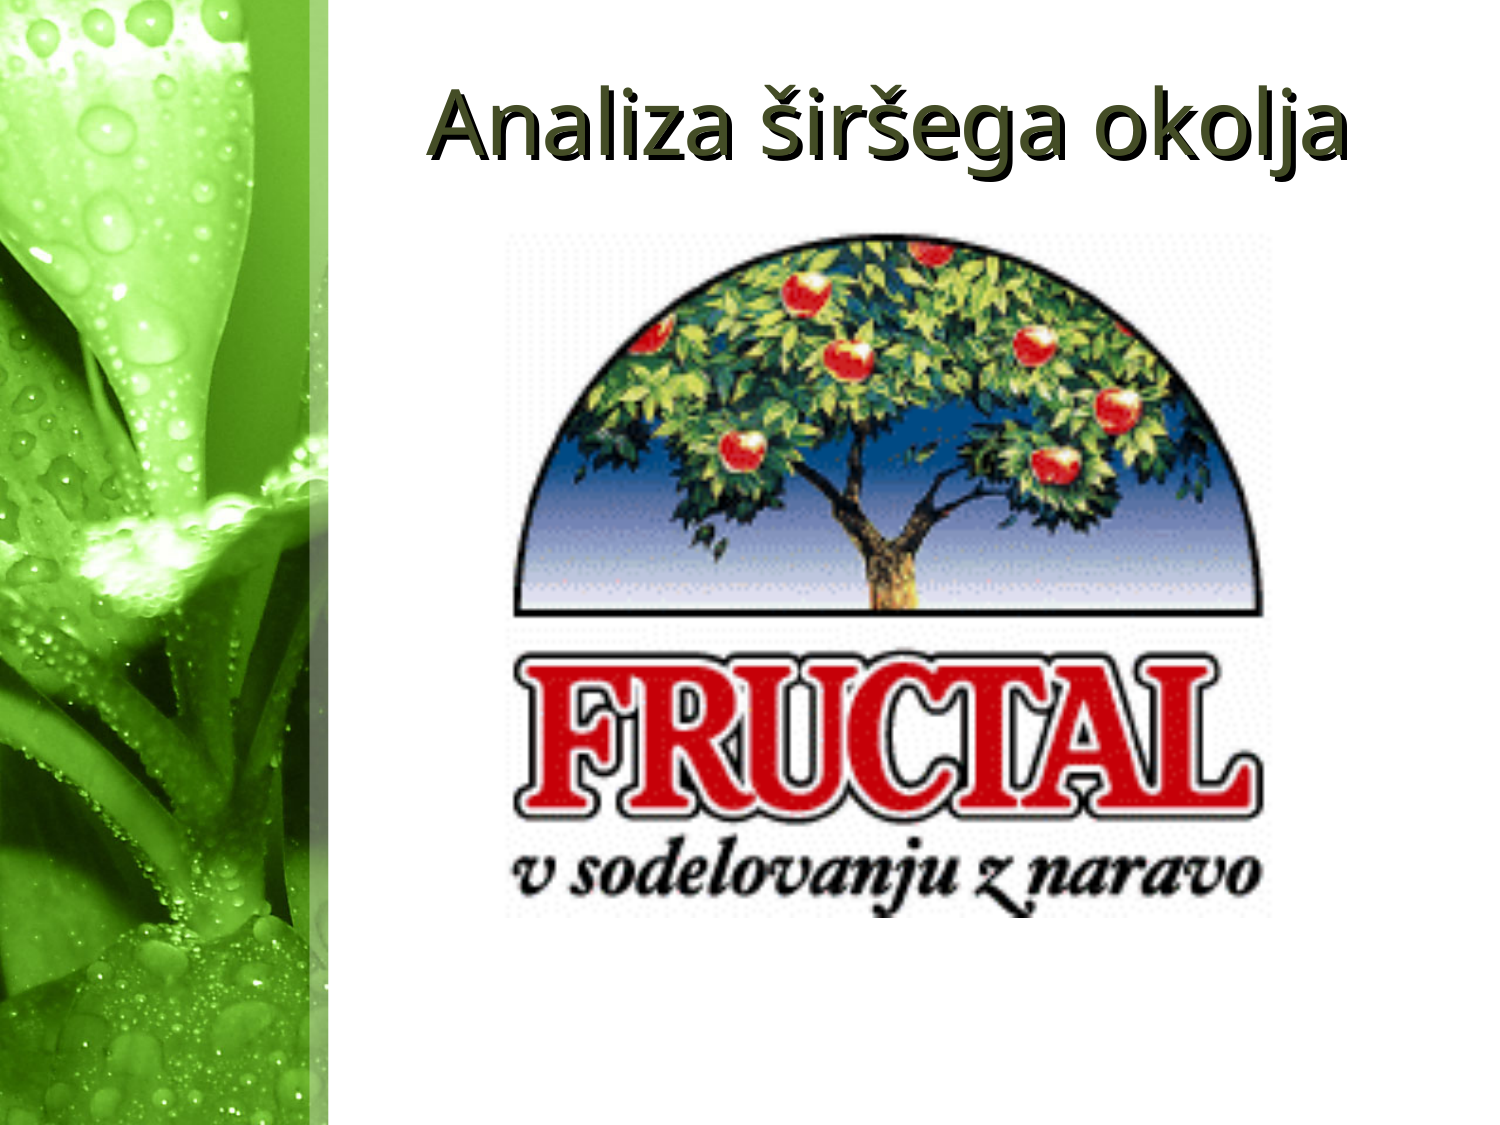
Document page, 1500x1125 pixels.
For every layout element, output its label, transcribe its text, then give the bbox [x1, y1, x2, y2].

title Analiza širšega okolja [339, 37, 1438, 201]
picture [0, 0, 1500, 1125]
